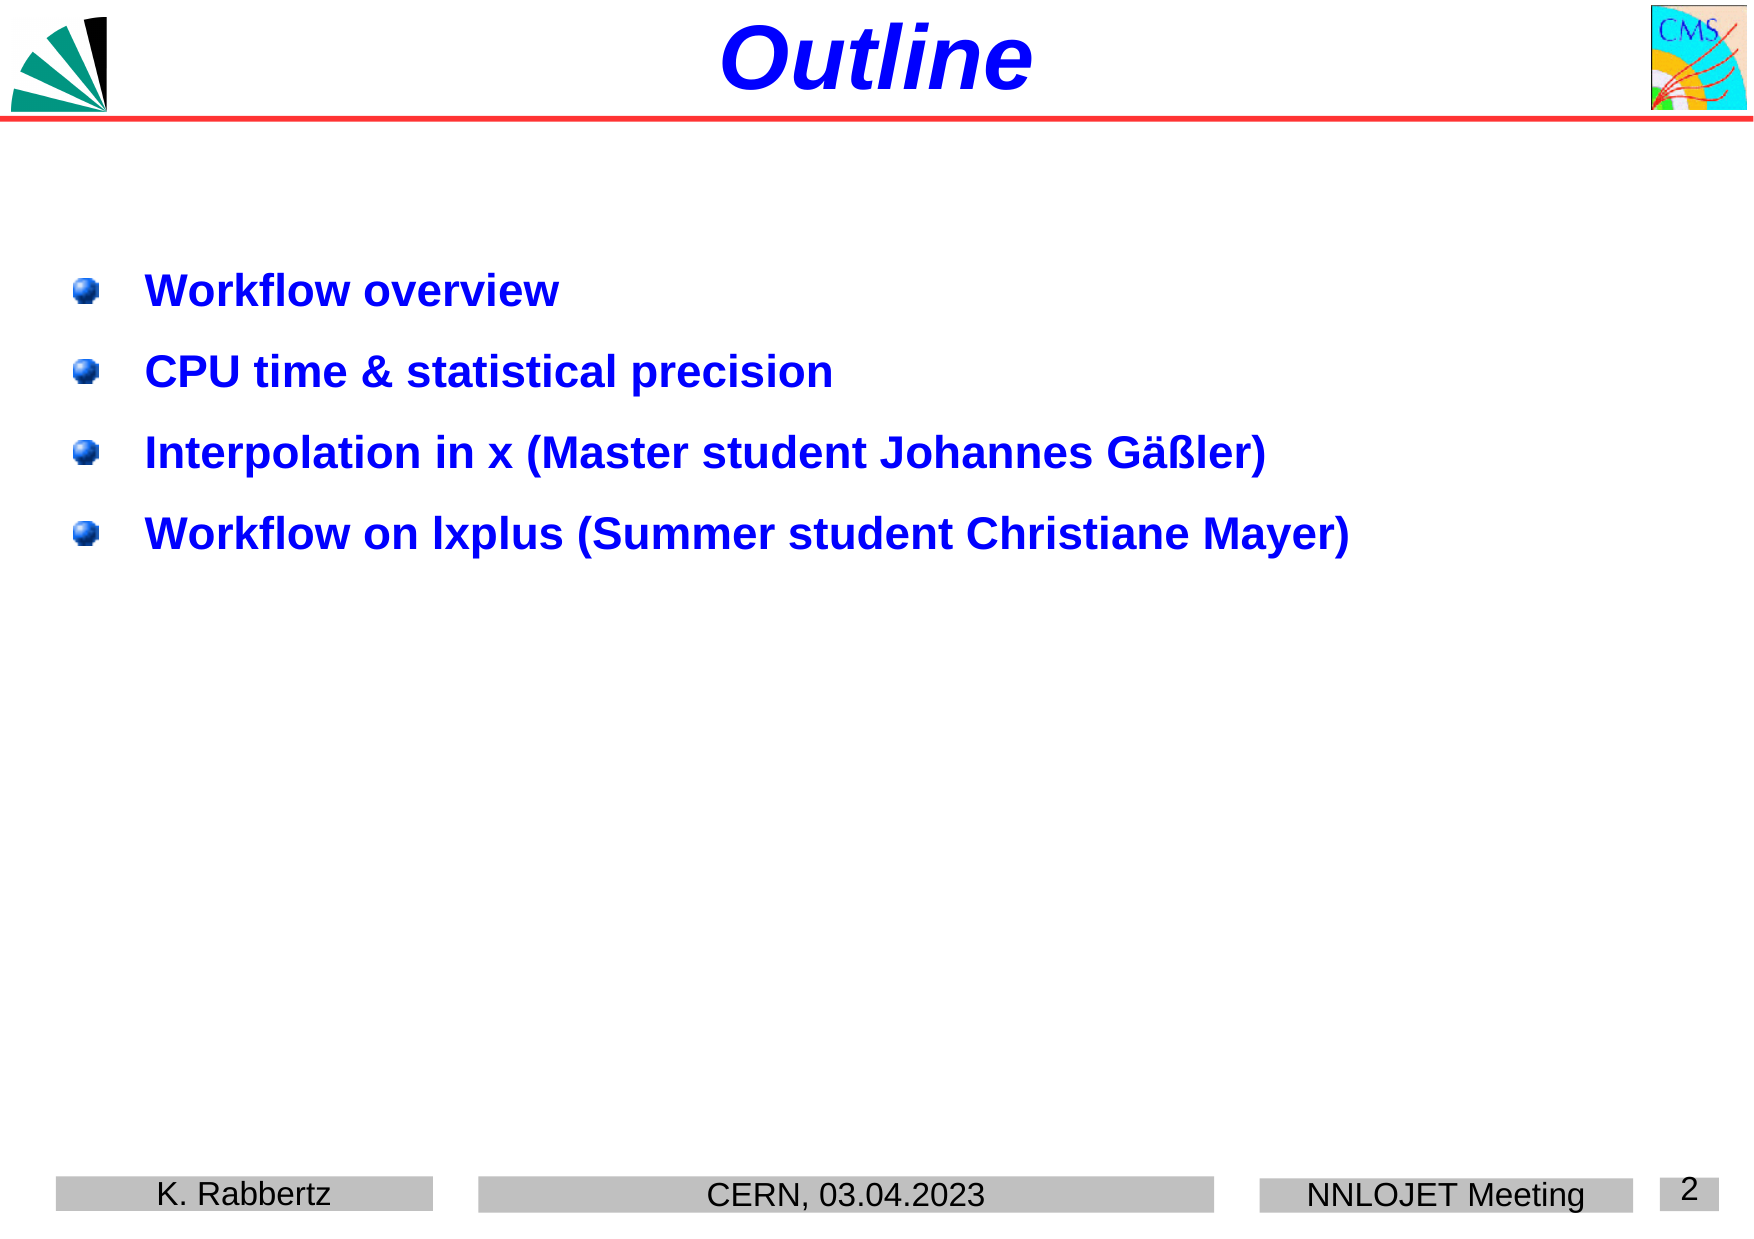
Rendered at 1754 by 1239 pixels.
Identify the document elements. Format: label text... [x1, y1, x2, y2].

picture [1651, 5, 1747, 110]
list Workflow overview CPU time & statistical precision Interpolation in x (Master student Johannes Gäßler) Workflow on lxplus (Summer student Christiane Mayer) [62, 265, 1688, 640]
picture [11, 17, 107, 113]
title Outline [124, 0, 1630, 116]
